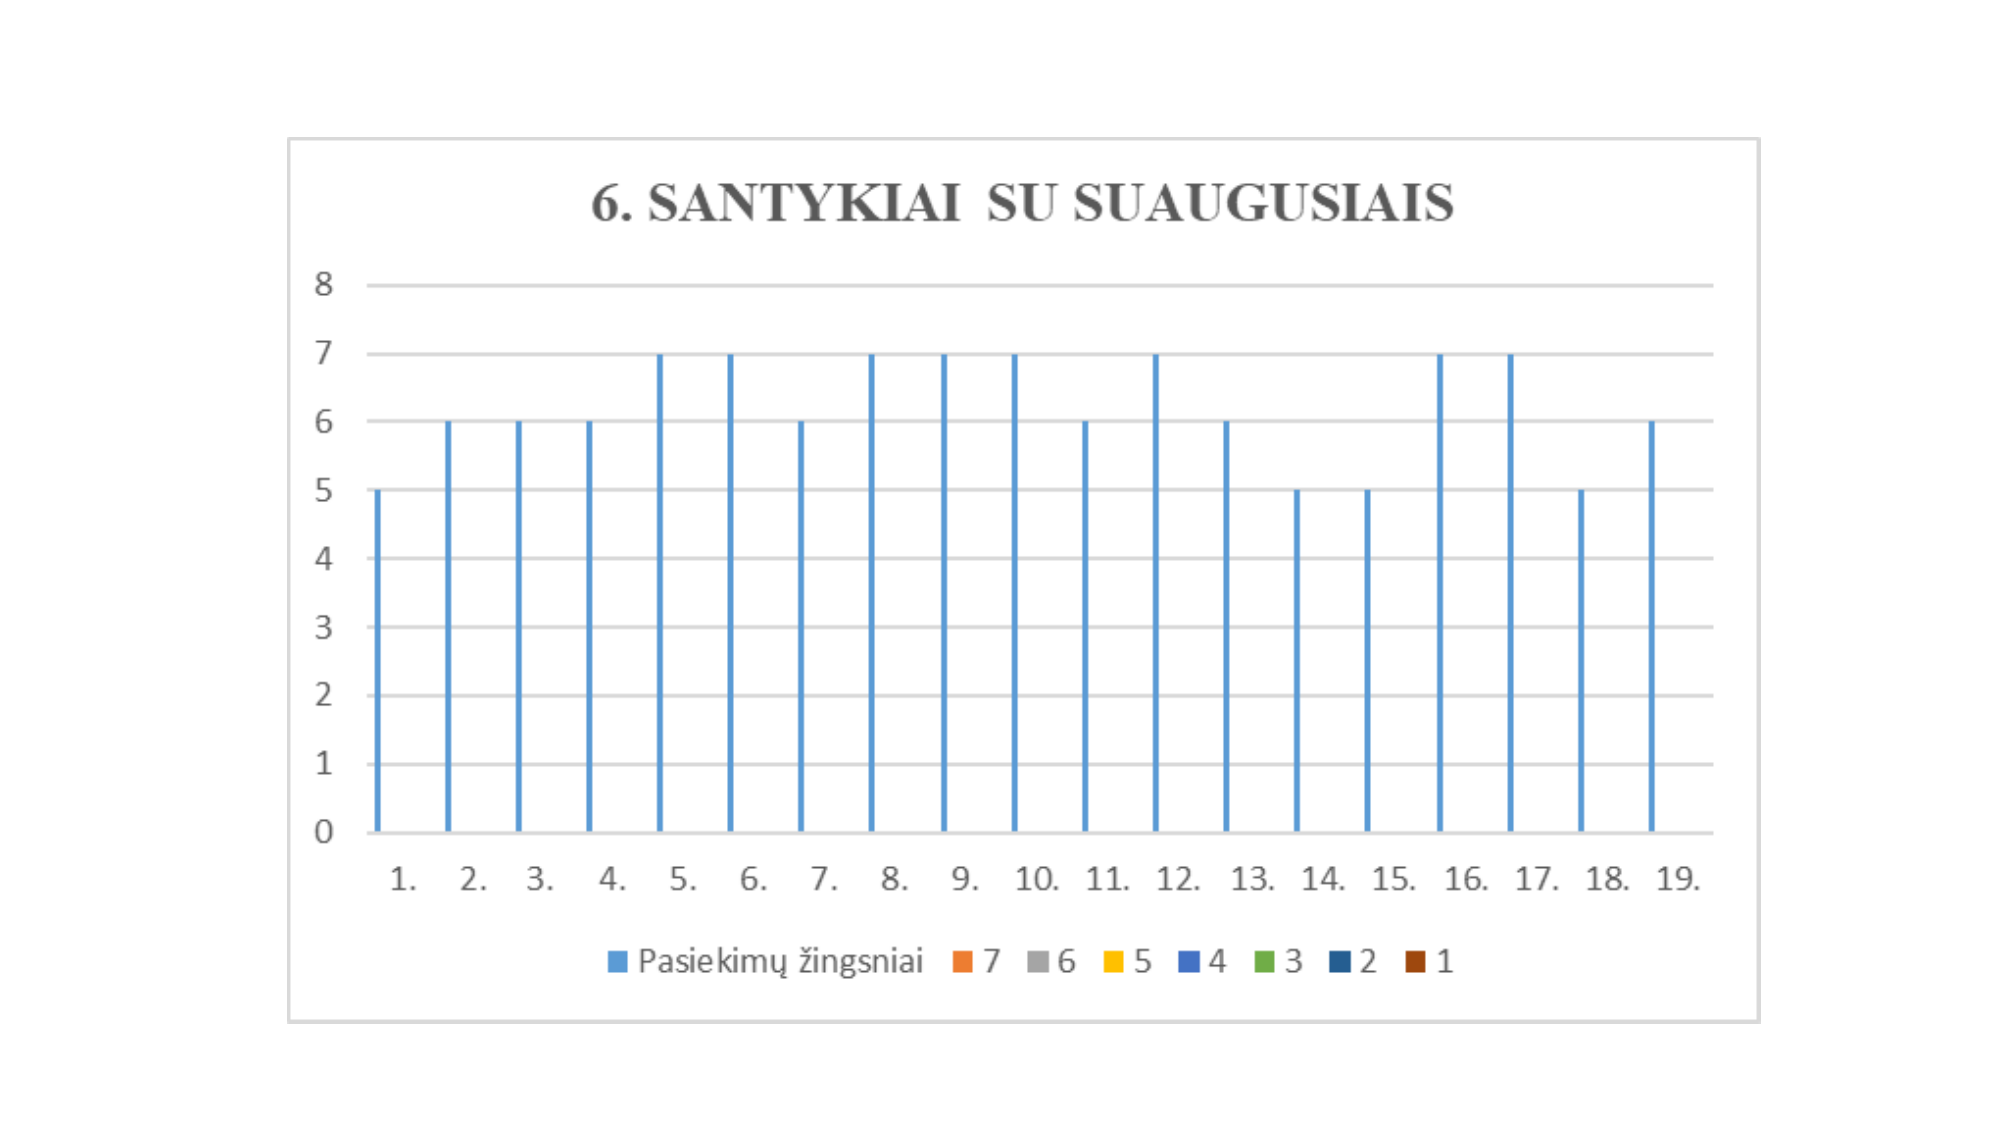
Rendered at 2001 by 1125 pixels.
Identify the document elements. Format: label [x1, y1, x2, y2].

picture [287, 137, 1761, 1024]
